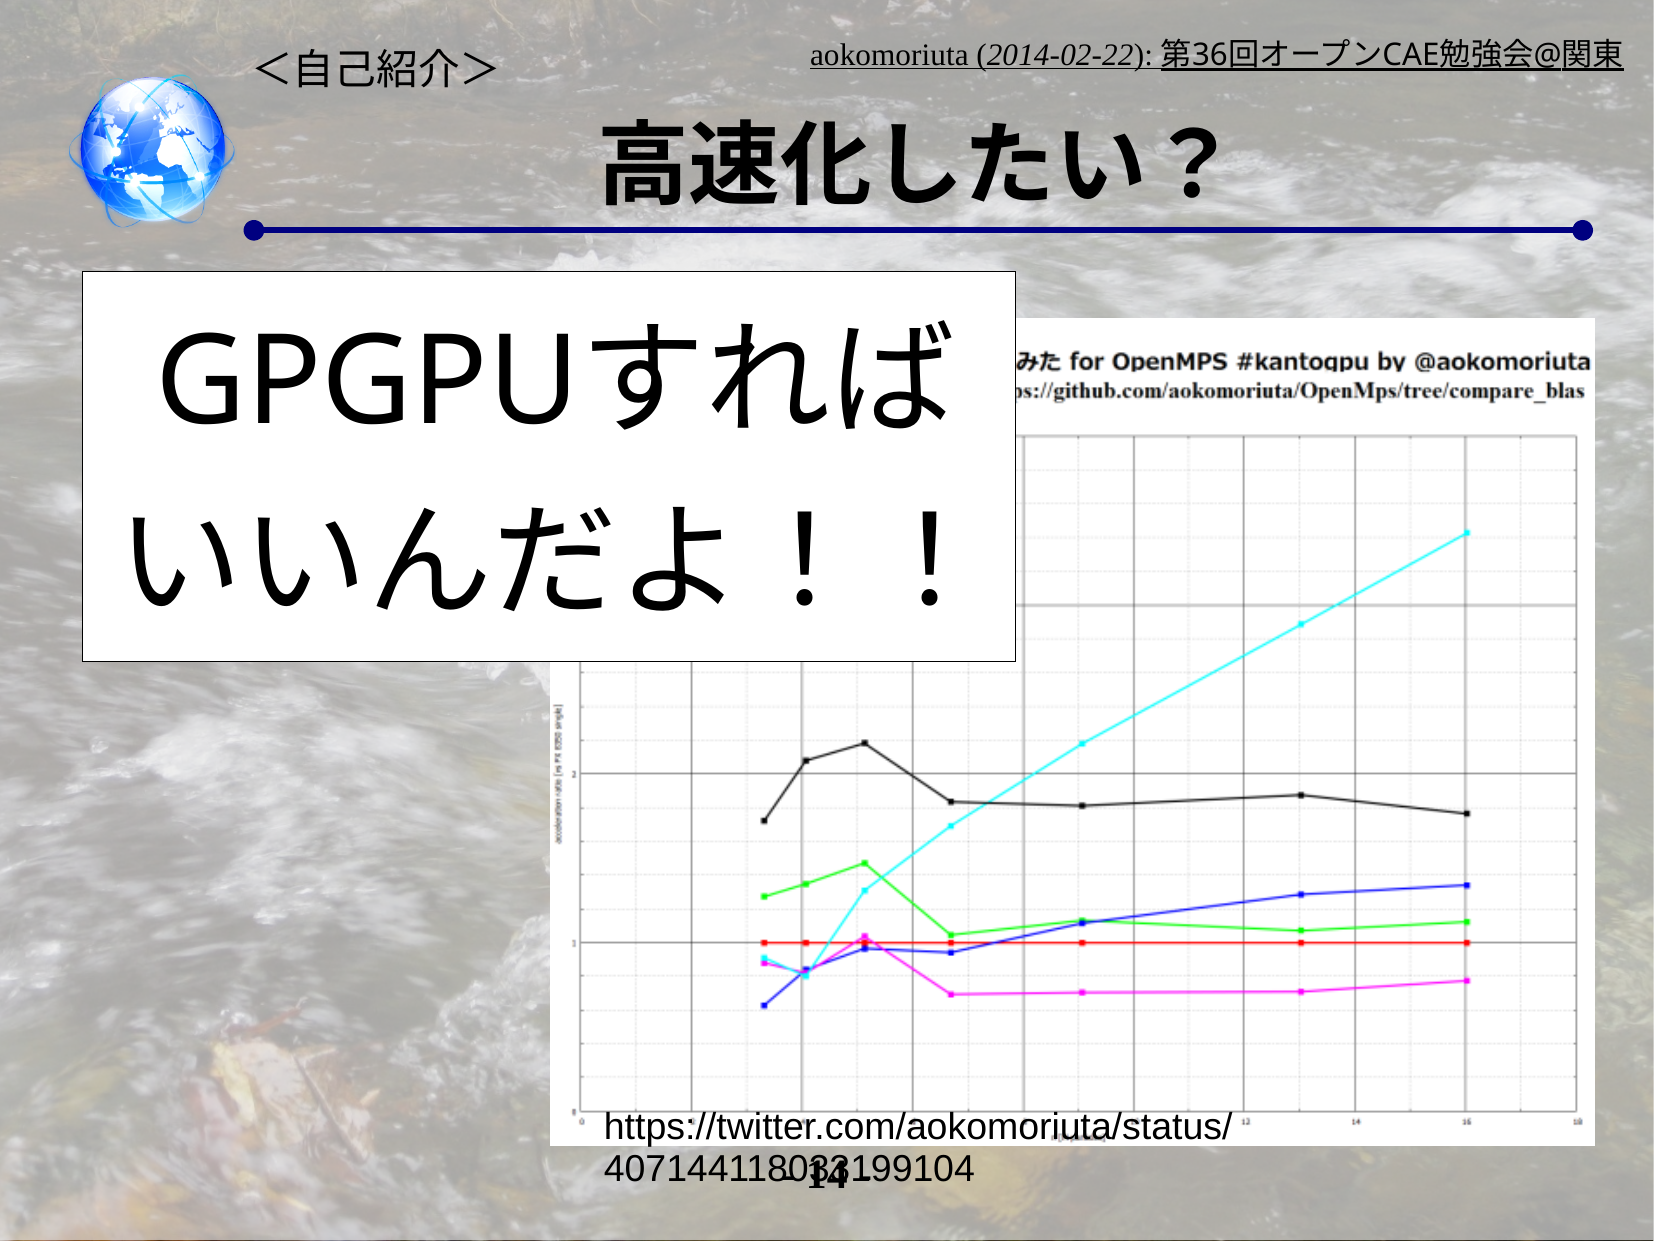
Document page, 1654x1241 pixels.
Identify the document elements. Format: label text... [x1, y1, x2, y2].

title 高速化したい？ [265, 88, 1571, 227]
picture [65, 64, 237, 236]
text_box GPGPUすれば いいんだよ！！ [47, 271, 1063, 662]
picture [550, 318, 1595, 1146]
text_box ＜自己紹介＞ [236, 28, 1004, 119]
text_box https://twitter.com/aokomoriuta/status/407144118033199104 [589, 1098, 1619, 1156]
